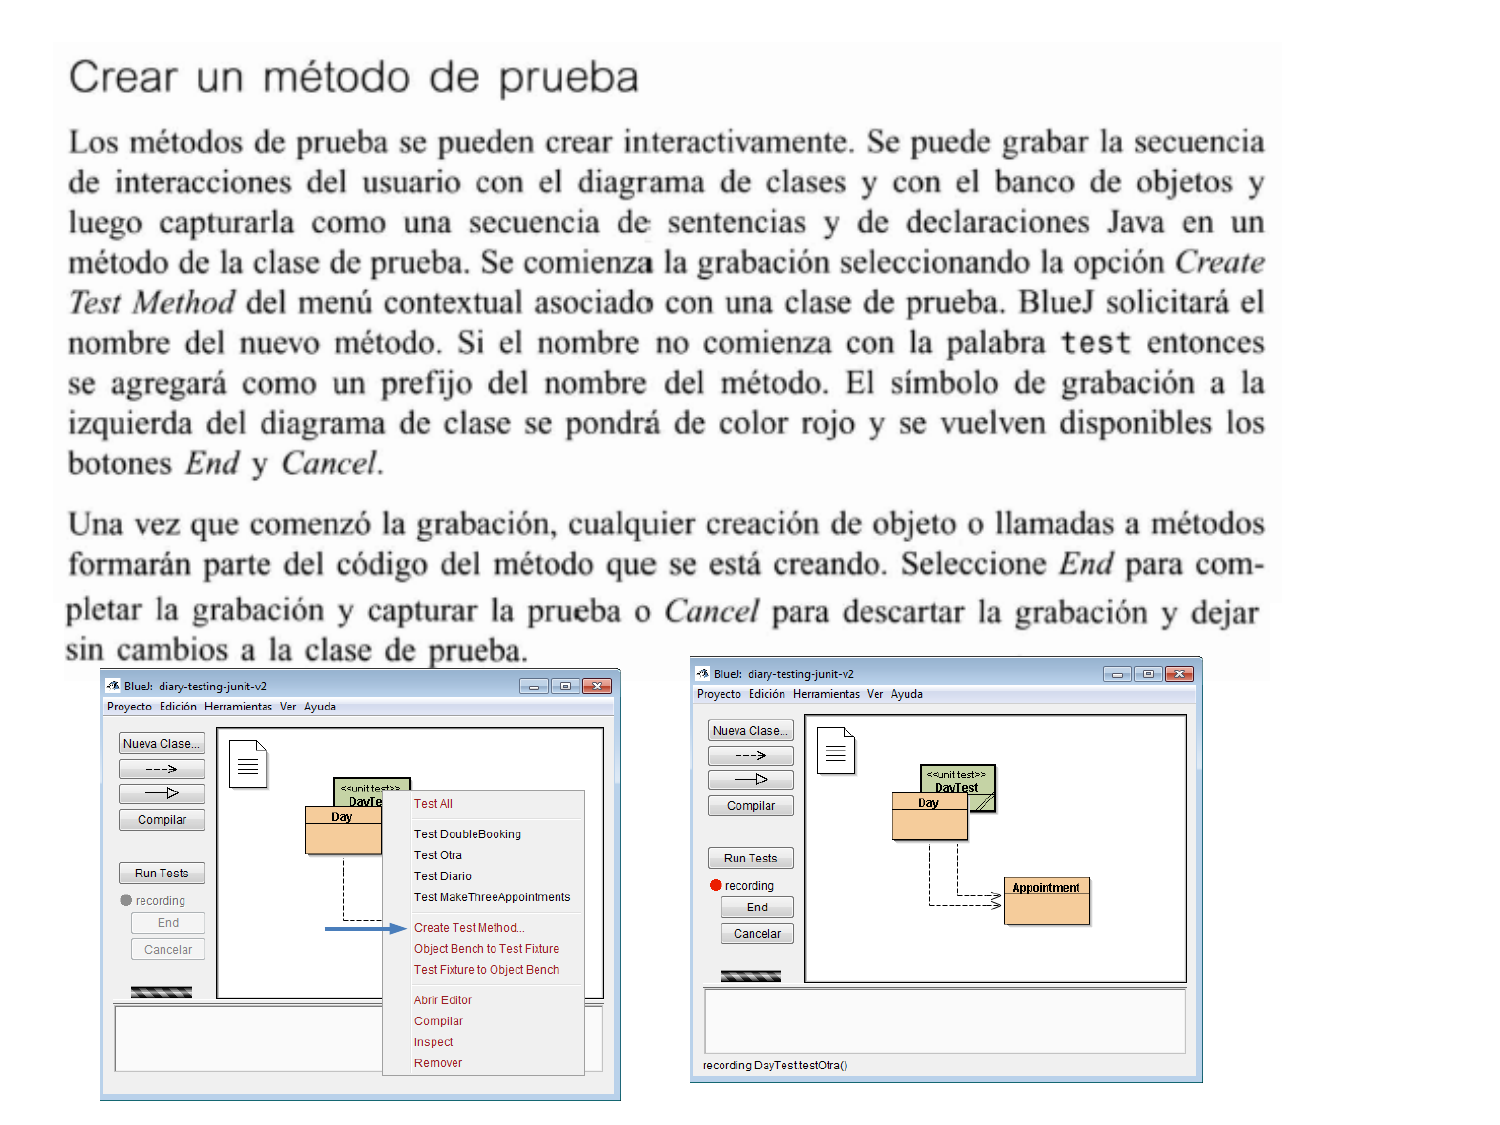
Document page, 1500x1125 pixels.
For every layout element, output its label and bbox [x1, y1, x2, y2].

picture [53, 42, 1282, 1101]
